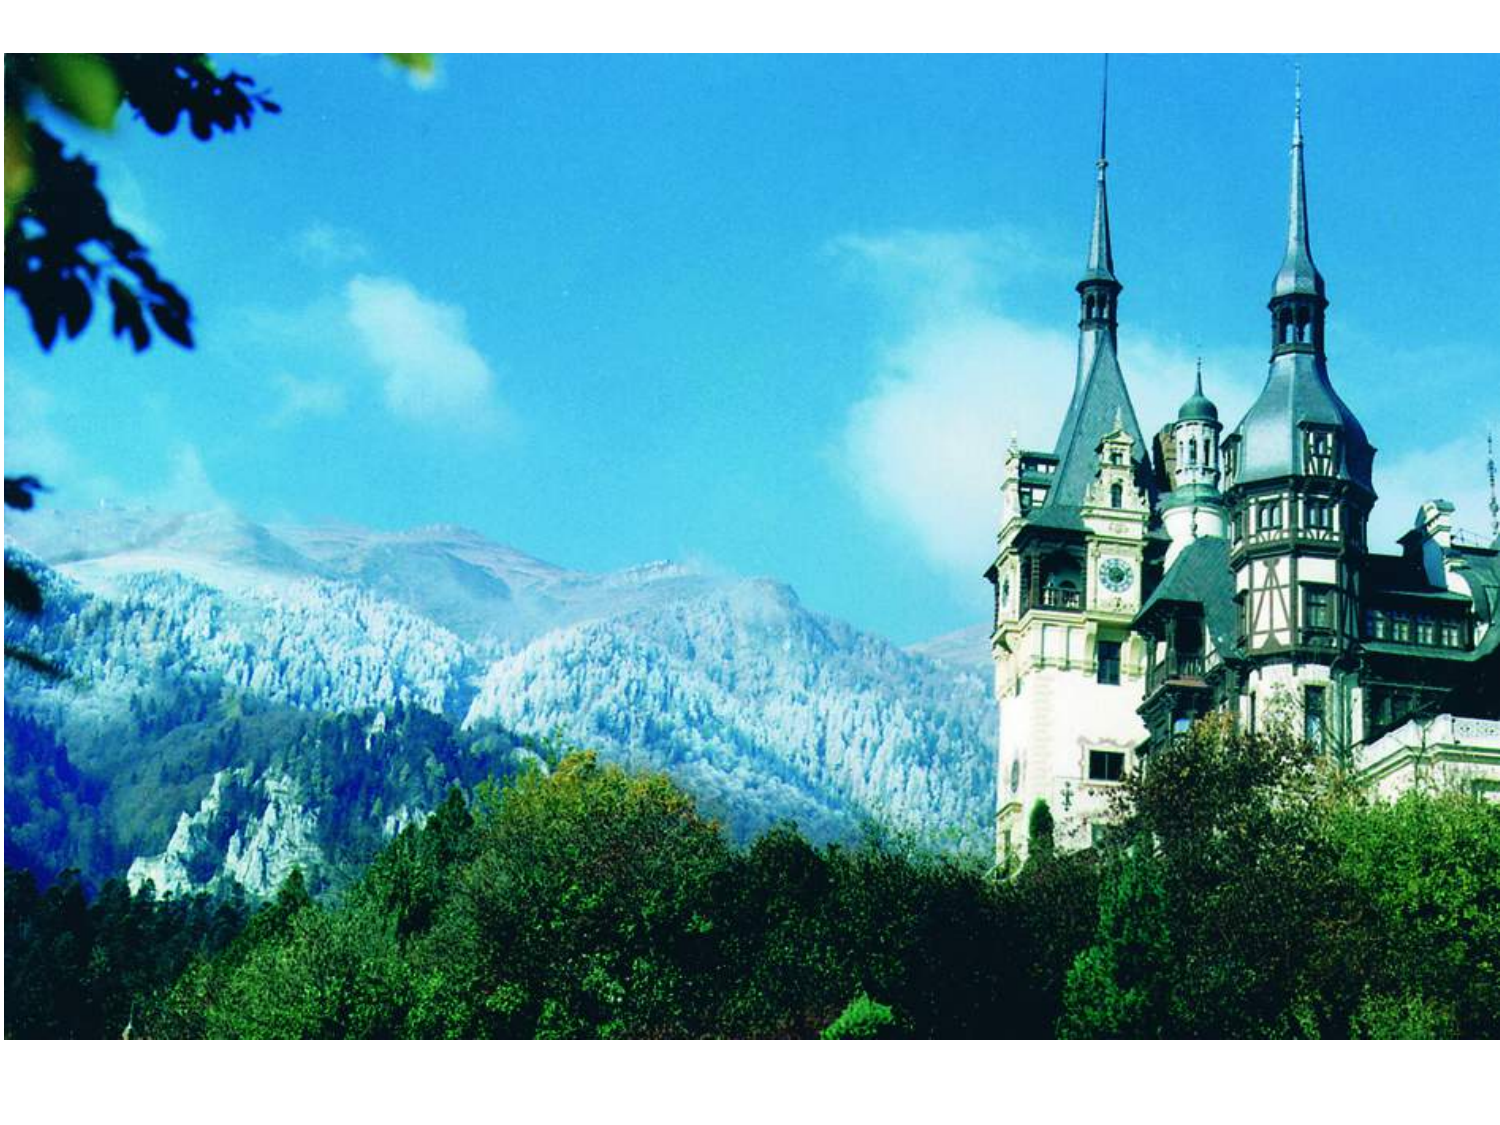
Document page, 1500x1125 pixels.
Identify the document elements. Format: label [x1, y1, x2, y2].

picture [4, 53, 1500, 1040]
